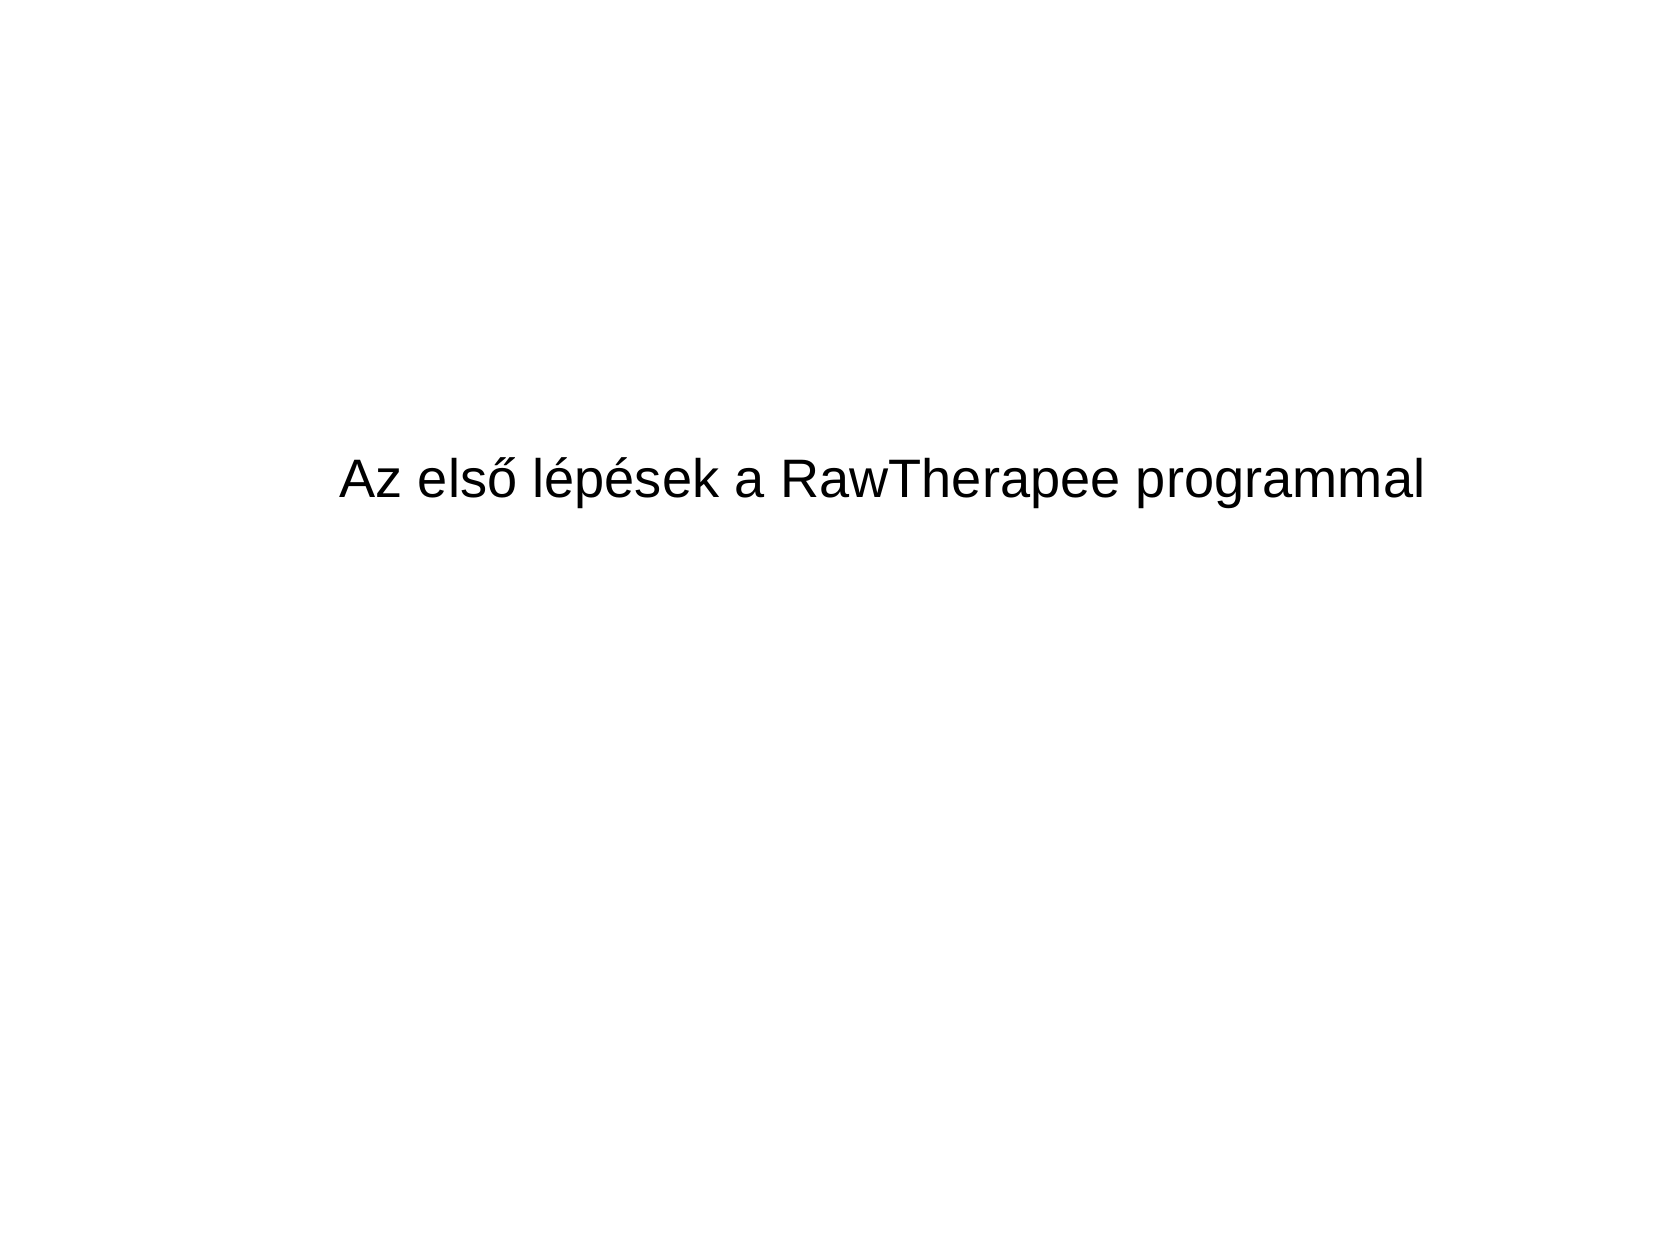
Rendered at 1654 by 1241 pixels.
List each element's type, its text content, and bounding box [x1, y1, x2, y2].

text_box Az első lépések a RawTherapee programmal [324, 441, 1442, 517]
